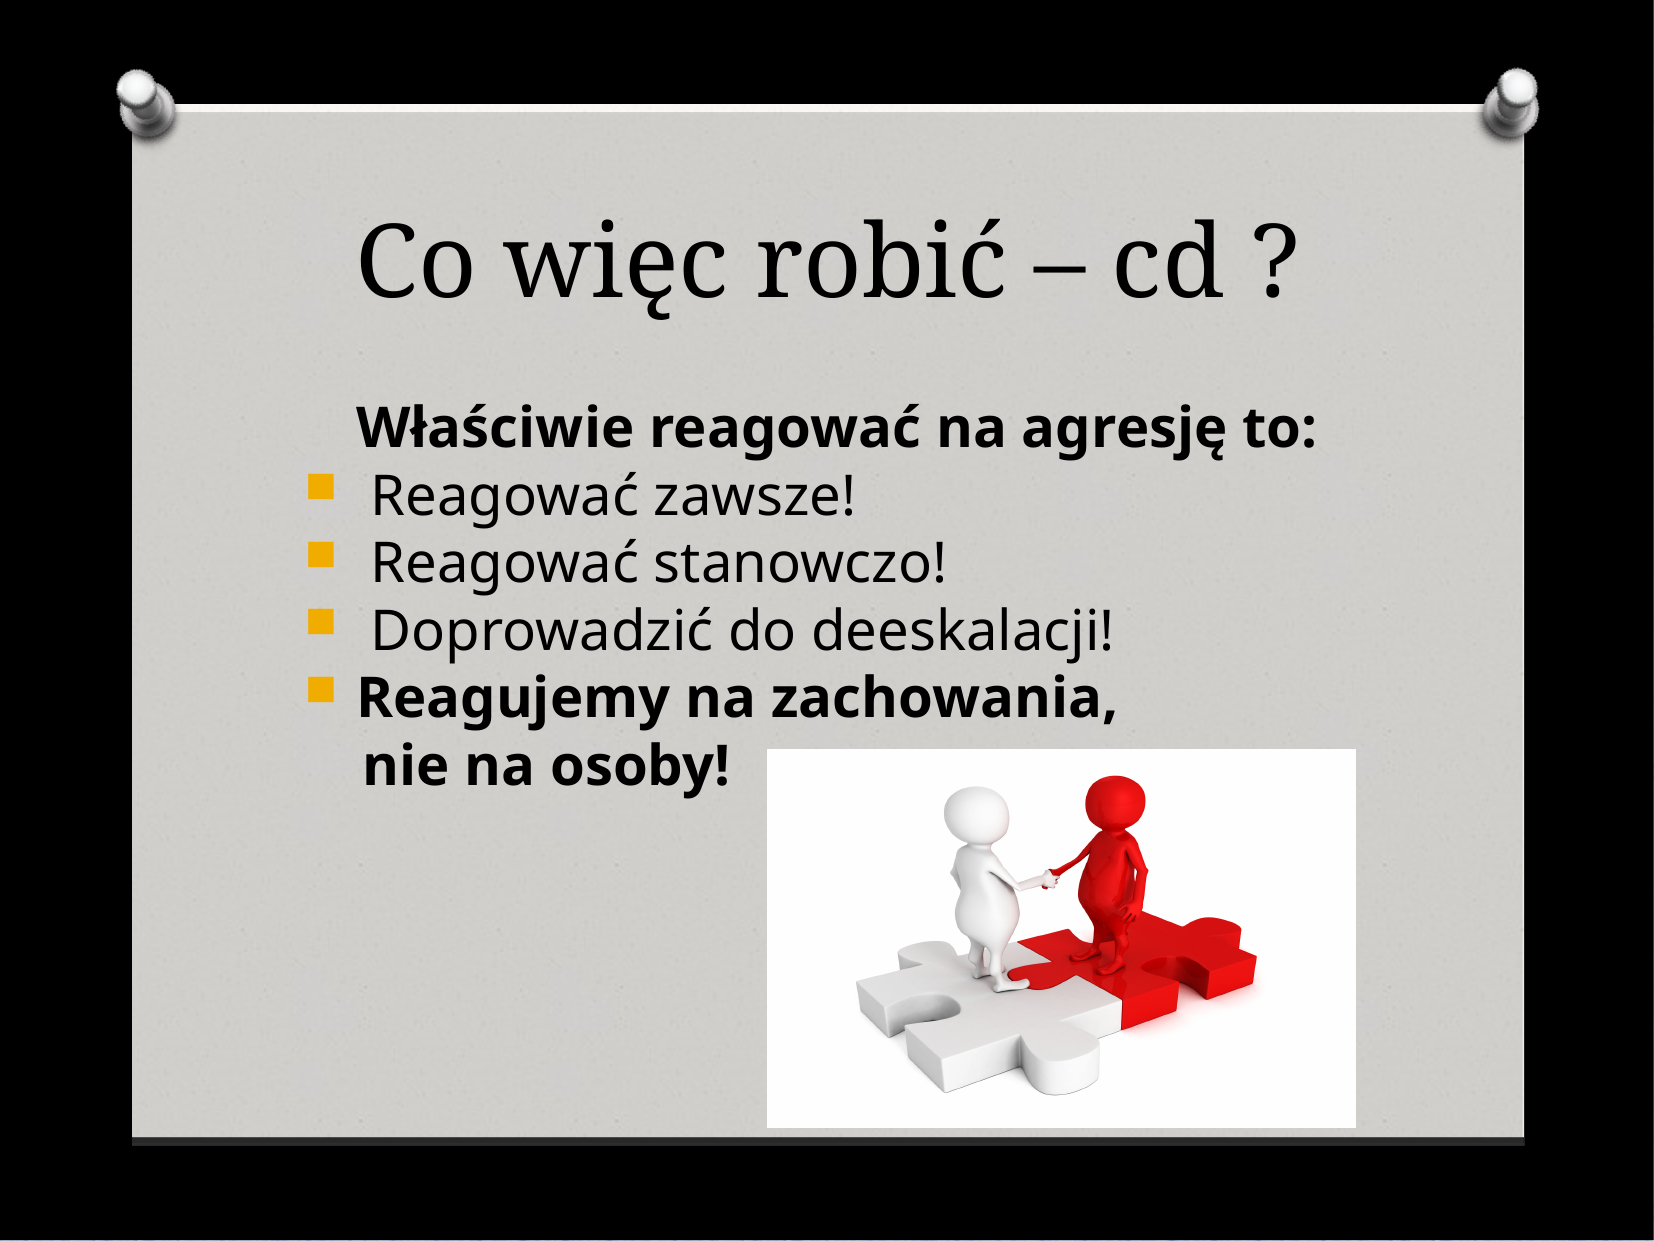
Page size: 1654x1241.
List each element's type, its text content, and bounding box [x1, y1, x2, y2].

title Co więc robić – cd ? [198, 147, 1458, 366]
picture [1452, 38, 1586, 172]
picture [767, 749, 1356, 1129]
picture [82, 32, 218, 169]
list Właściwie reagować na agresję to: Reagować zawsze! Reagować stanowczo! Doprowadzić do deeskalacji! Reagujemy na zachowania, nie na osoby! [248, 383, 1453, 1035]
